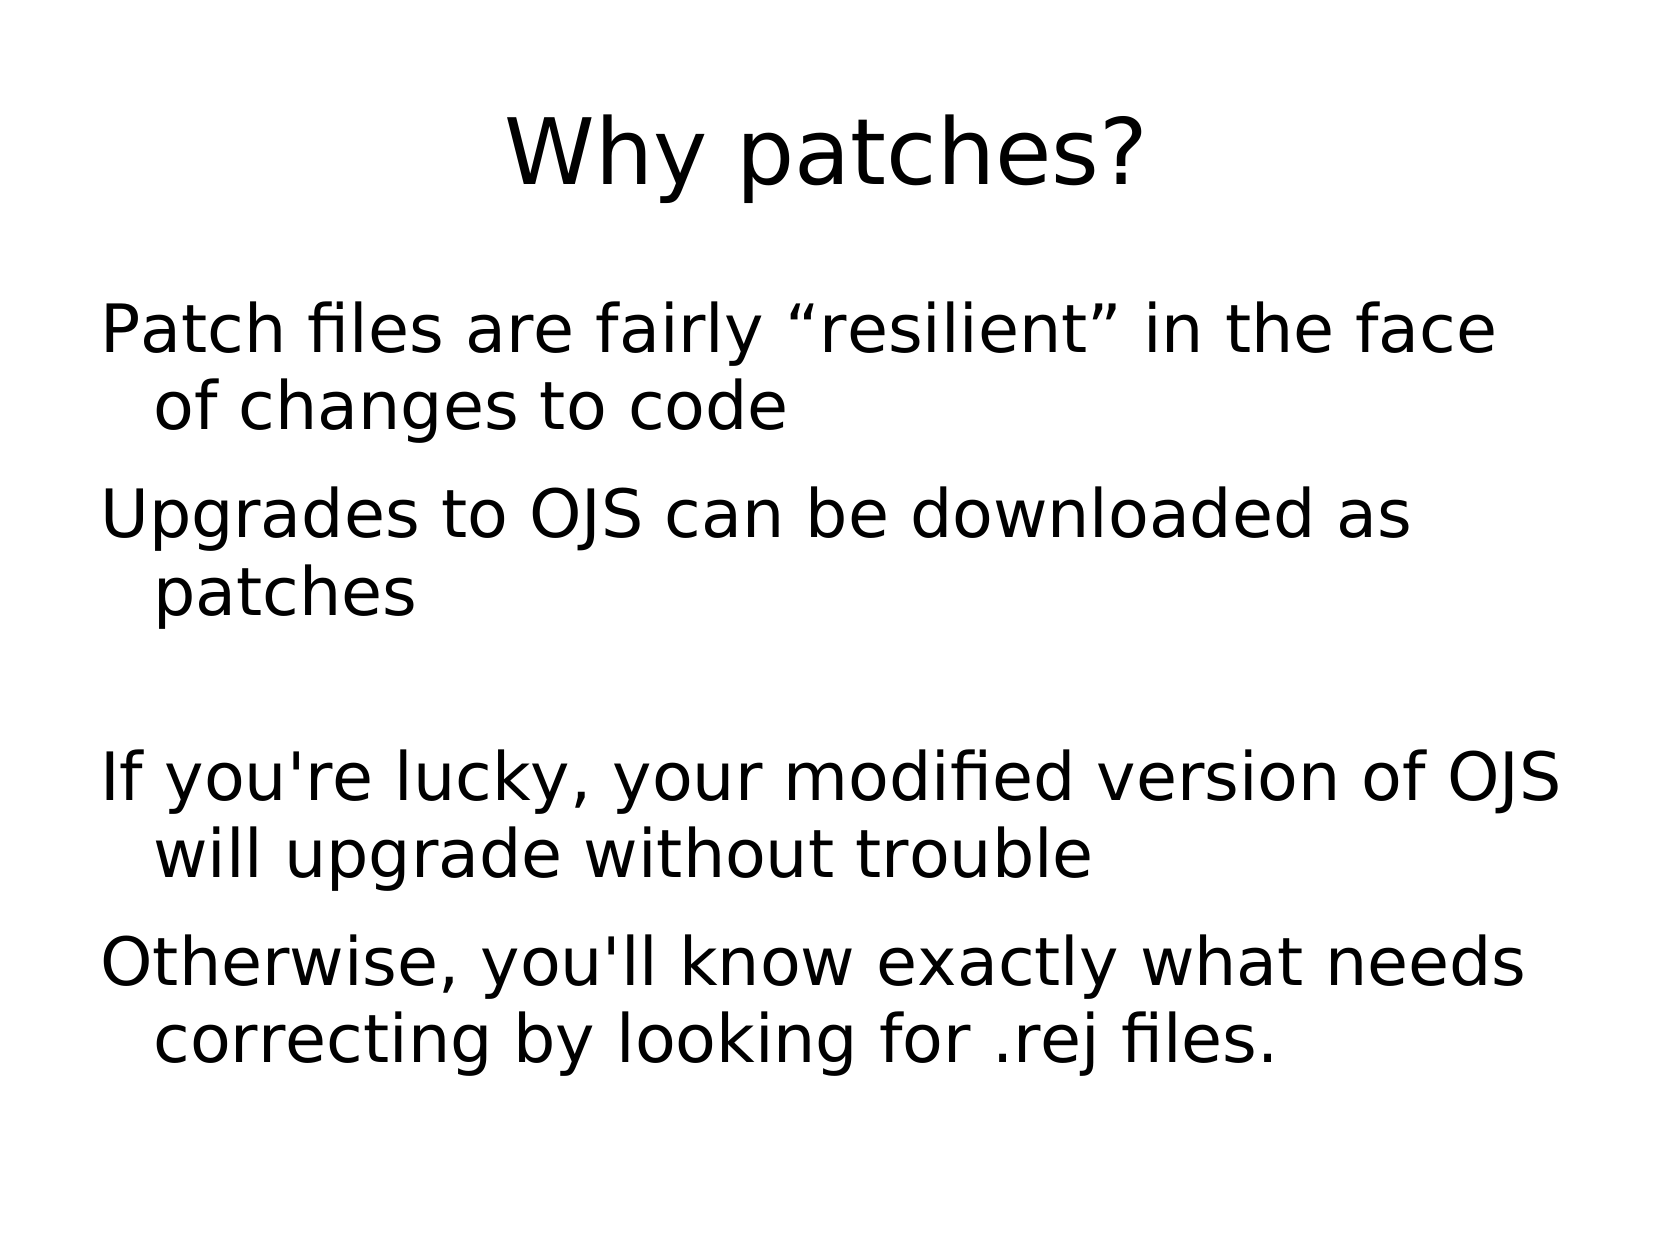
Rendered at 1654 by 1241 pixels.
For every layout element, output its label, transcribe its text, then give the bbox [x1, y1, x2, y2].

list Patch files are fairly “resilient” in the face of changes to code Upgrades to OJS can be downloaded as patches If you're lucky, your modified version of OJS will upgrade without trouble Otherwise, you'll know exactly what needs correcting by looking for .rej files. [82, 290, 1571, 1094]
title Why patches? [82, 56, 1571, 250]
